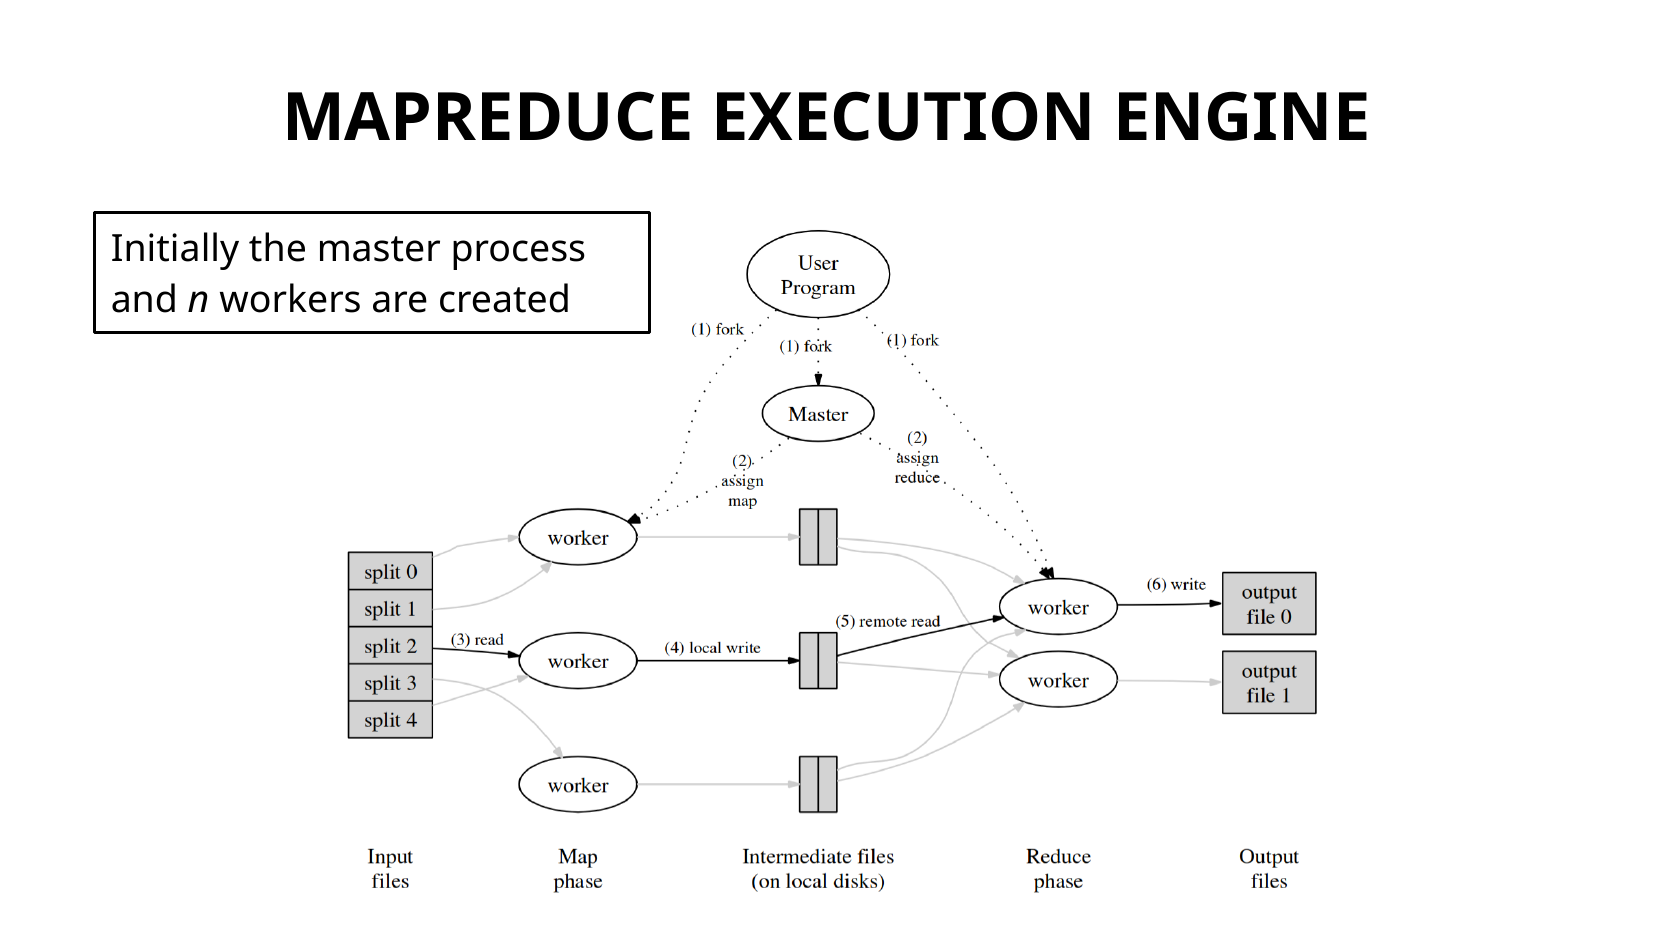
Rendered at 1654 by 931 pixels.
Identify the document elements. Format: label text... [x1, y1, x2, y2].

title MAPREDUCE EXECUTION ENGINE [82, 36, 1571, 193]
picture [324, 223, 1329, 900]
text_box Initially the master process and n workers are created [94, 212, 650, 322]
